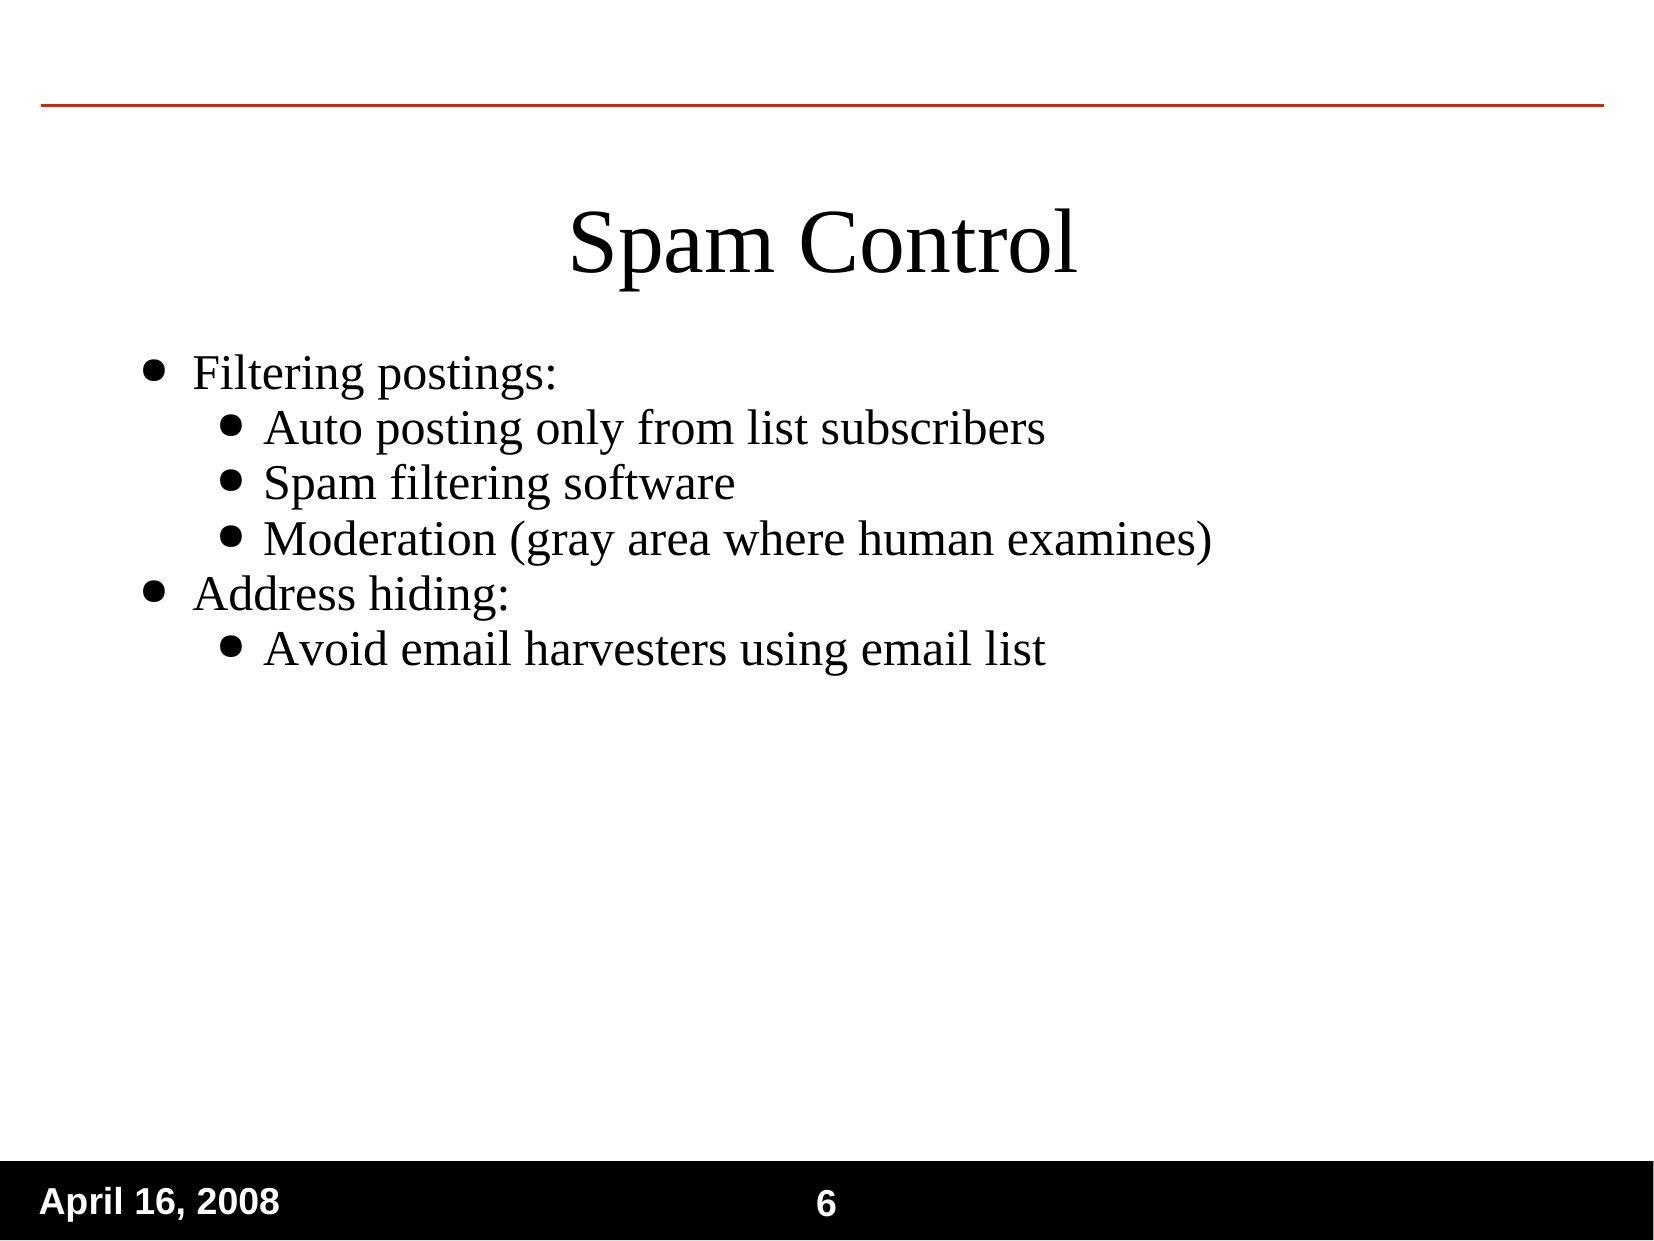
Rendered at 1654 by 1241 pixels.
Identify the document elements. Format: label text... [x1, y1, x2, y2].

list Filtering postings: Auto posting only from list subscribers Spam filtering software Moderation (gray area where human examines) Address hiding: Avoid email harvesters using email list [121, 344, 1534, 1127]
title Spam Control [117, 137, 1530, 346]
